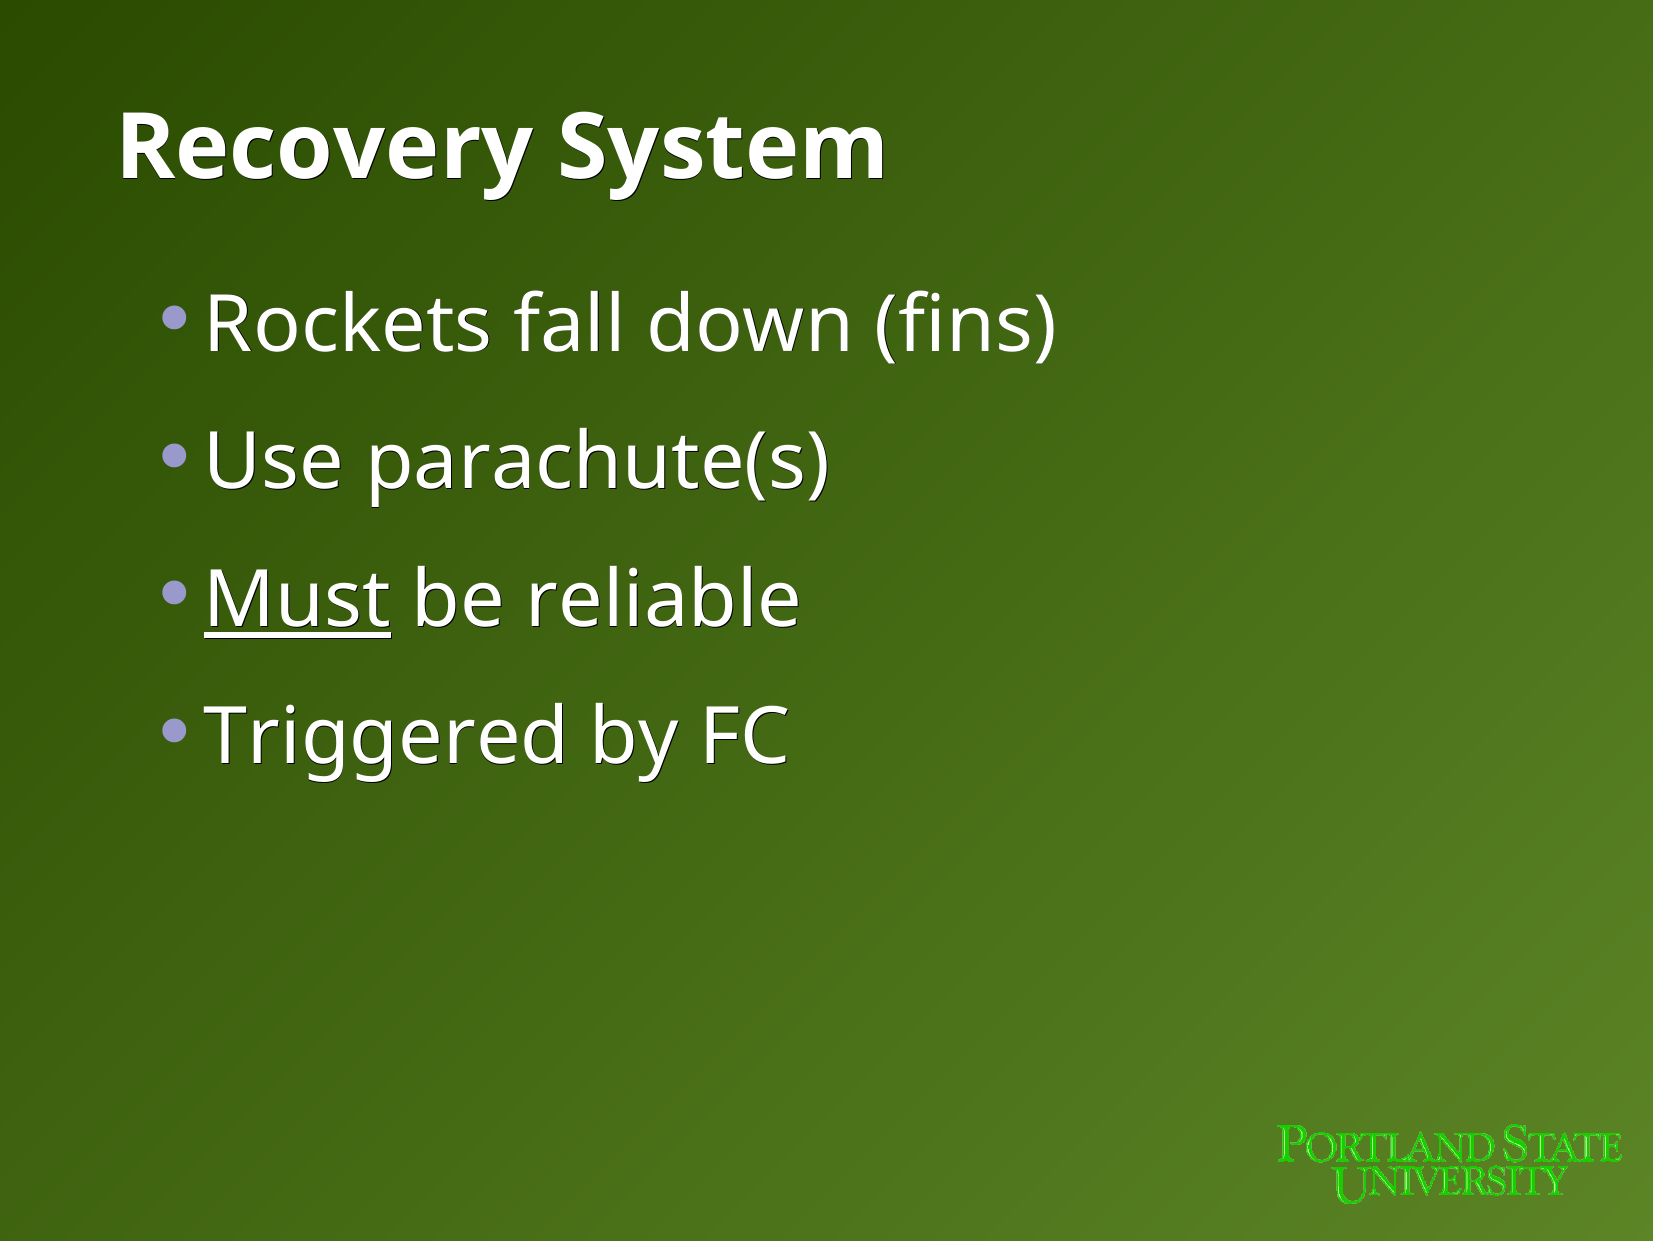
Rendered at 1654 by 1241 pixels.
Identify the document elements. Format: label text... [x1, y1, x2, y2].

title Recovery System [115, 86, 1527, 200]
picture [1277, 1124, 1622, 1204]
list Rockets fall down (fins) Use parachute(s) Must be reliable Triggered by FC [115, 266, 1527, 1049]
